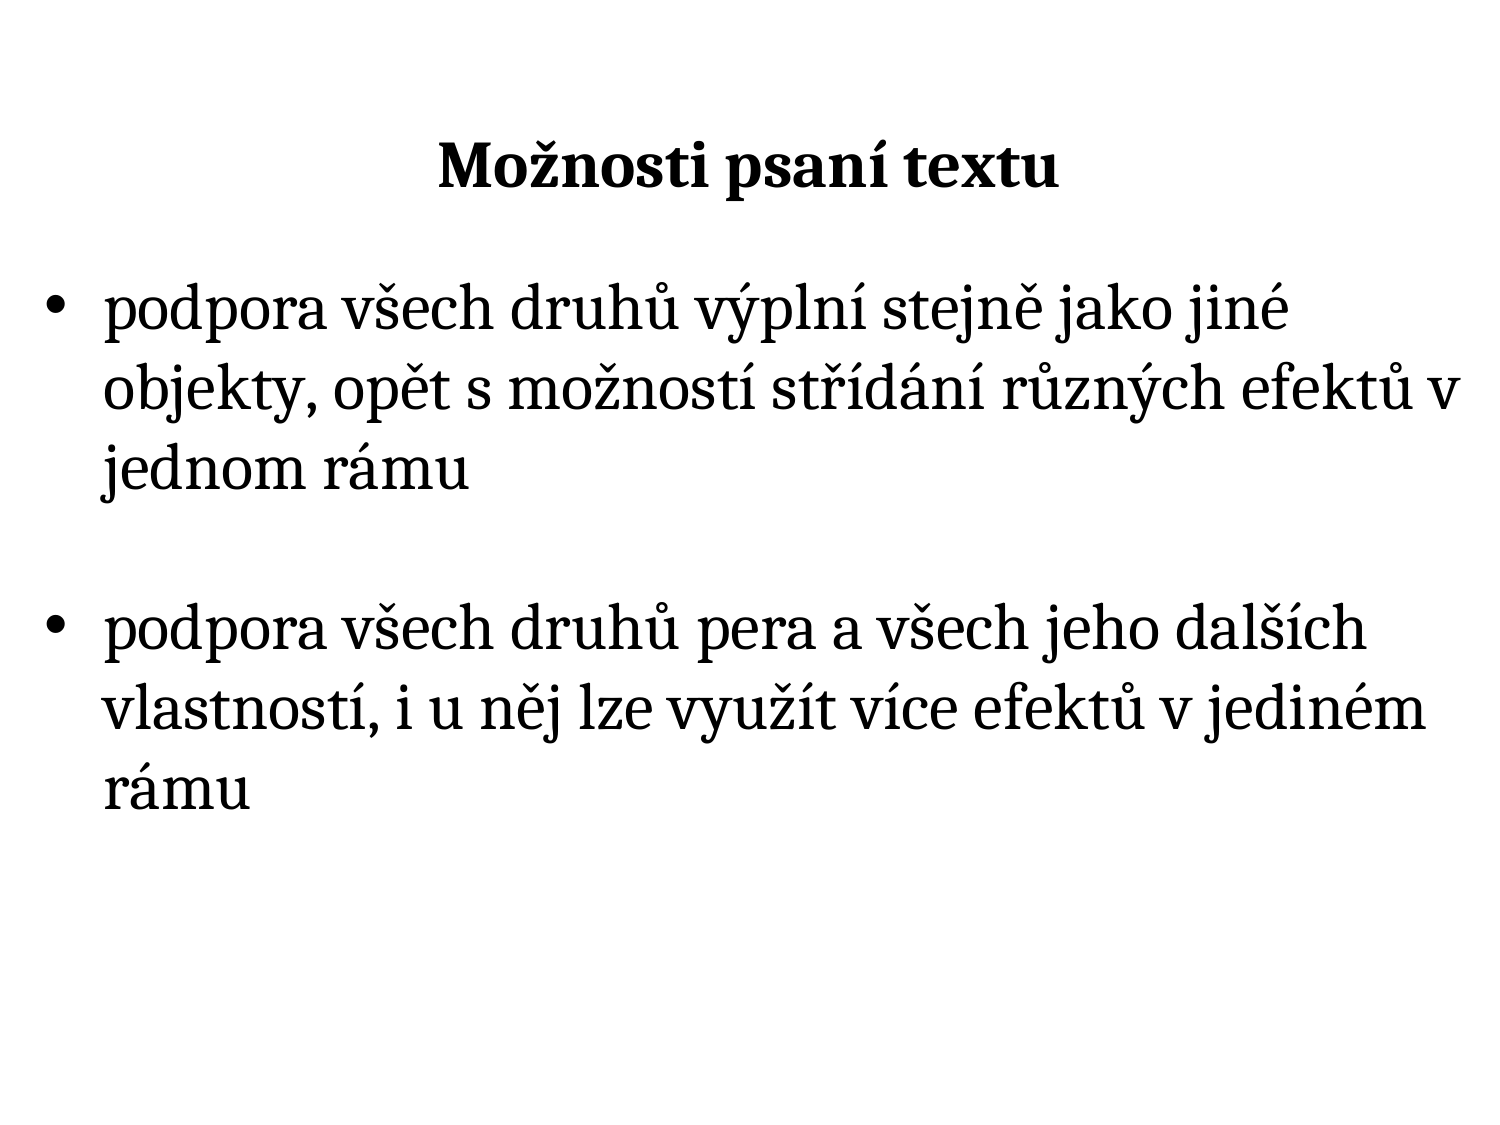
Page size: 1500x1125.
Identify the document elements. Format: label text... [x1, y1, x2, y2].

text_box Možnosti psaní textu [0, 113, 1500, 209]
text_box podpora všech druhů výplní stejně jako jiné objekty, opět s možností střídání různých efektů v jednom rámu podpora všech druhů pera a všech jeho dalších vlastností, i u něj lze využít více efektů v jediném rámu [0, 255, 1500, 911]
